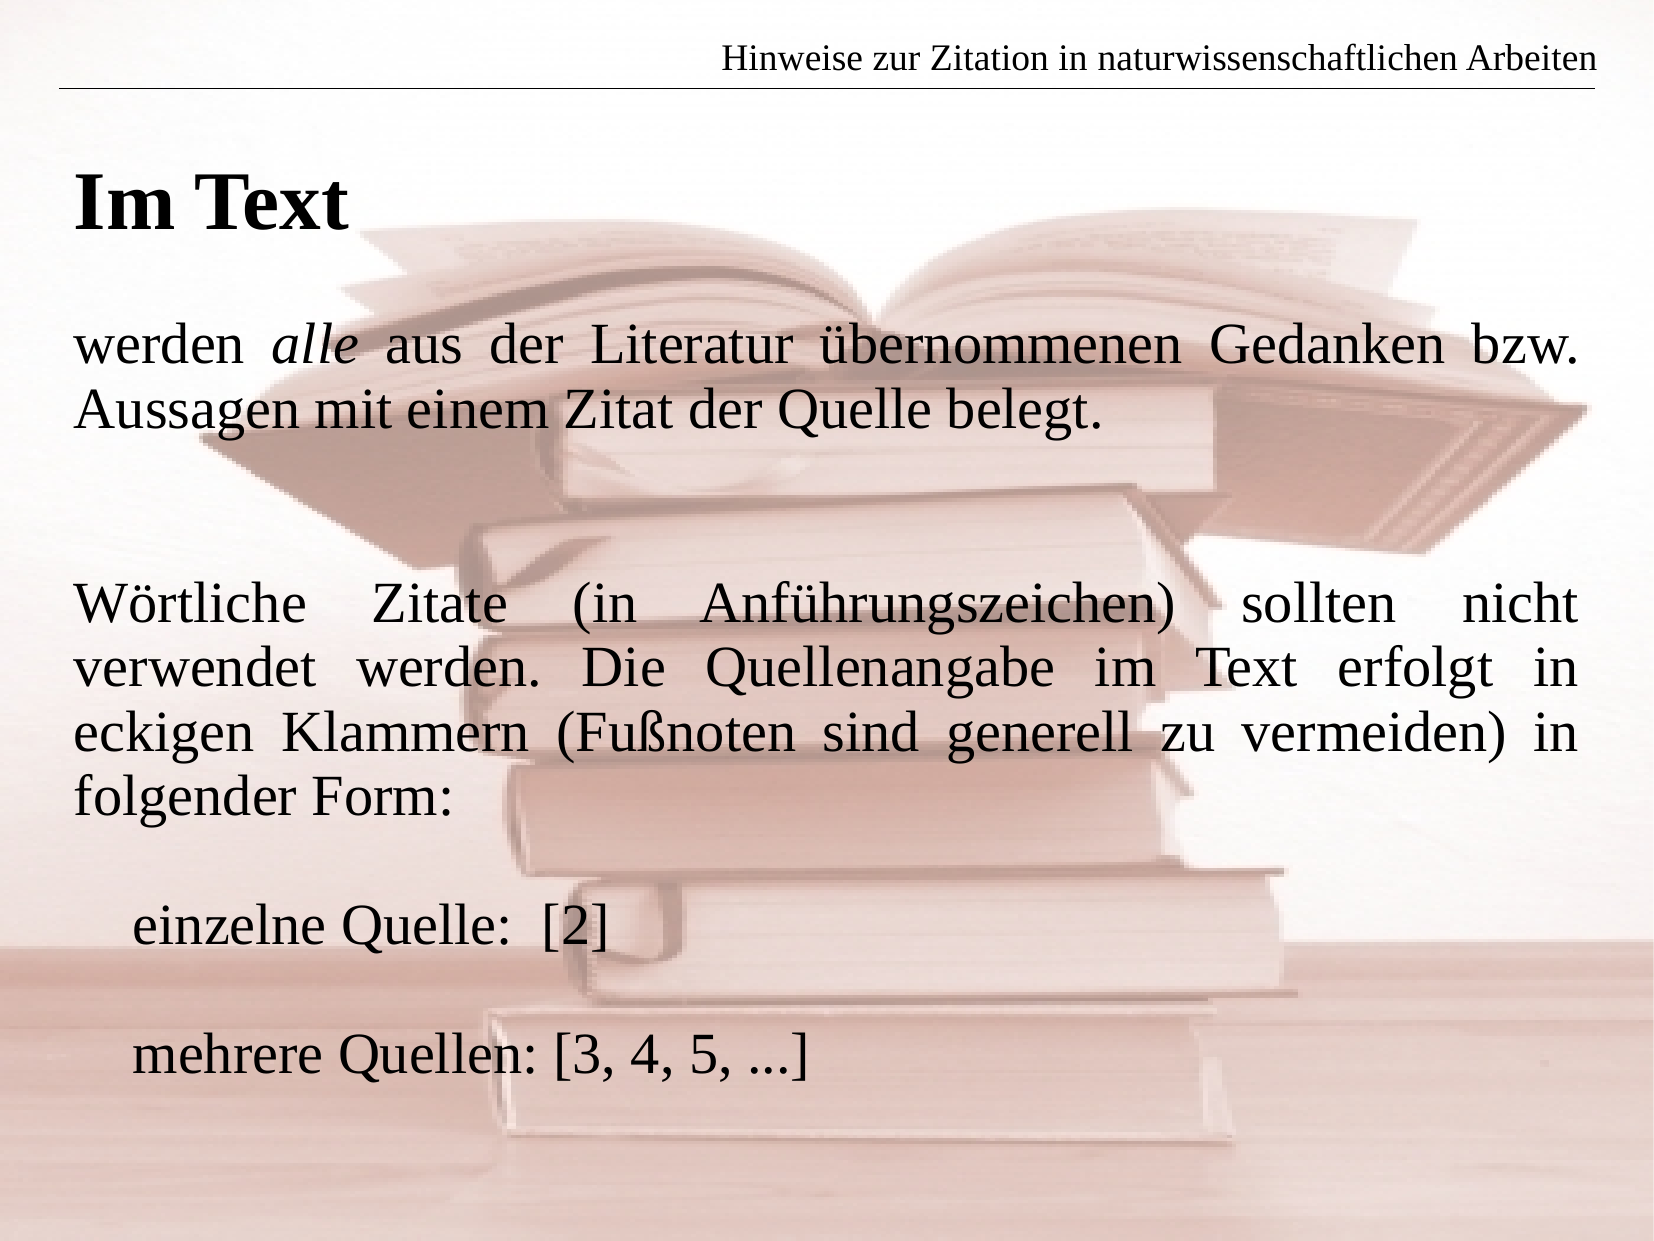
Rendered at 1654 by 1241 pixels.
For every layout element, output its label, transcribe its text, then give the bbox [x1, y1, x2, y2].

text_box Im Text werden alle aus der Literatur übernommenen Gedanken bzw. Aussagen mit einem Zitat der Quelle belegt. Wörtliche Zitate (in Anführungszeichen) sollten nicht verwendet werden. Die Quellenangabe im Text erfolgt in eckigen Klammern (Fußnoten sind generell zu vermeiden) in folgender Form: einzelne Quelle: [2] mehrere Quellen: [3, 4, 5, ...] [59, 147, 1595, 1159]
text_box Hinweise zur Zitation in naturwissenschaftlichen Arbeiten [578, 29, 1613, 89]
picture [0, 0, 1654, 1241]
